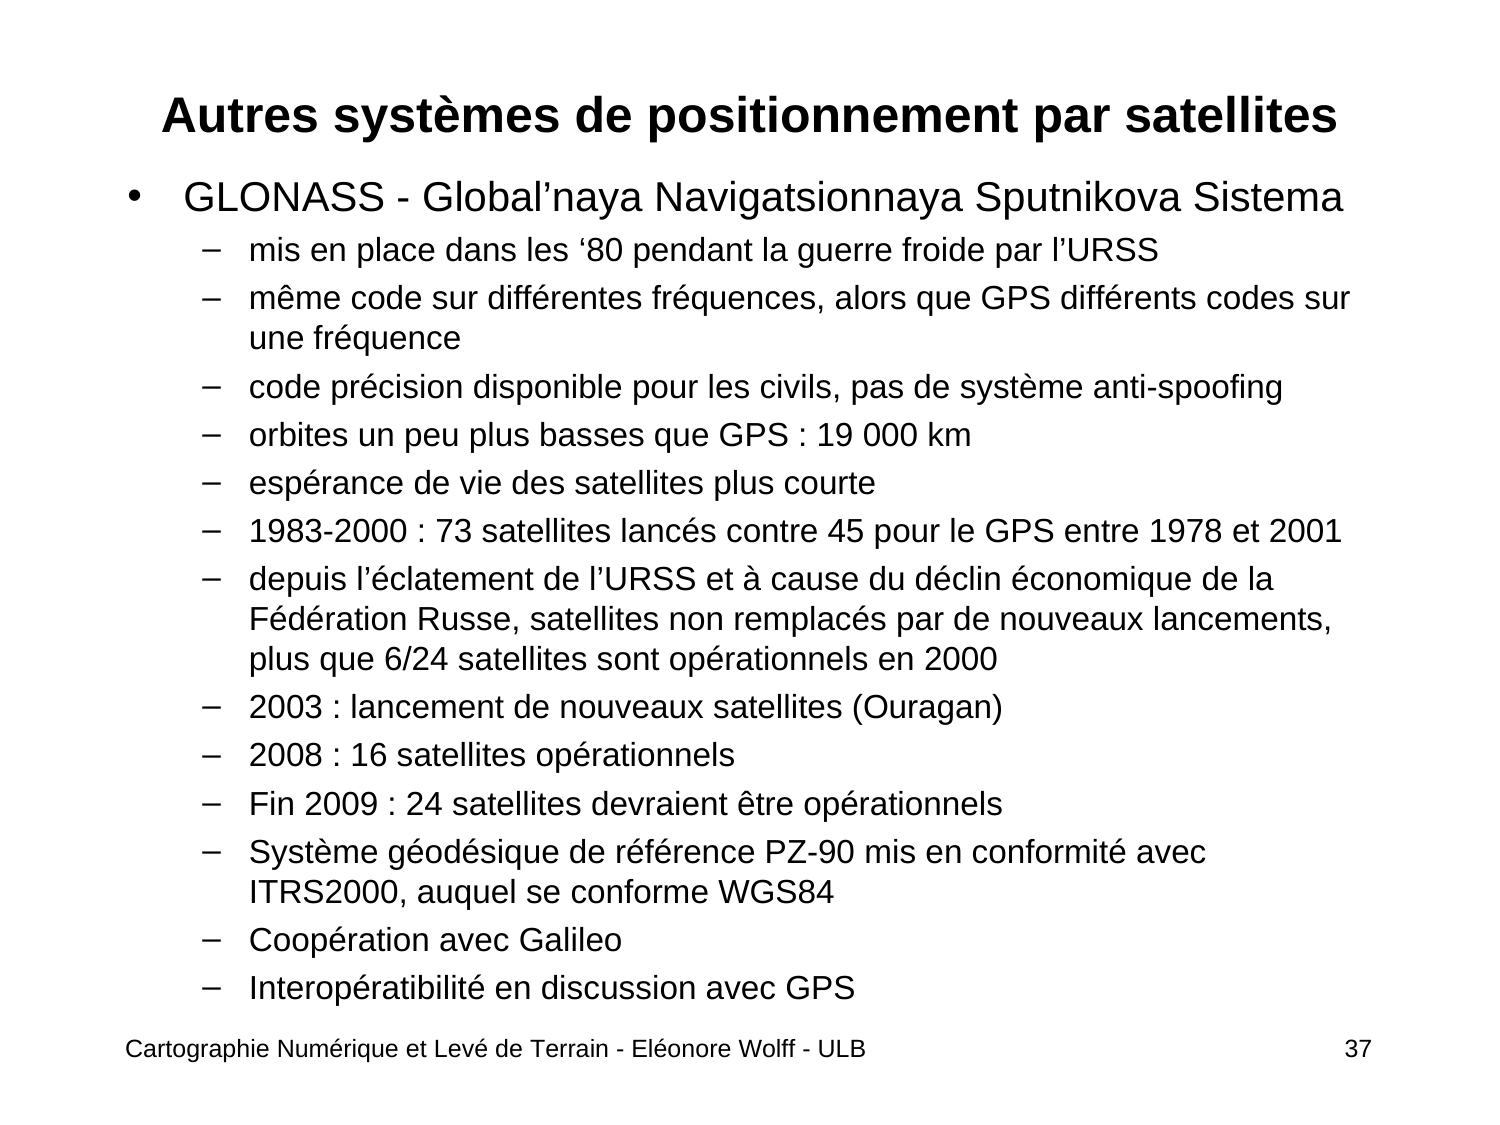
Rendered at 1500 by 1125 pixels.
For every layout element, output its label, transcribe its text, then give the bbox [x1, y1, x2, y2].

list GLONASS - Global’naya Navigatsionnaya Sputnikova Sistema mis en place dans les ‘80 pendant la guerre froide par l’URSS même code sur différentes fréquences, alors que GPS différents codes sur une fréquence code précision disponible pour les civils, pas de système anti-spoofing orbites un peu plus basses que GPS : 19 000 km espérance de vie des satellites plus courte 1983-2000 : 73 satellites lancés contre 45 pour le GPS entre 1978 et 2001 depuis l’éclatement de l’URSS et à cause du déclin économique de la Fédération Russe, satellites non remplacés par de nouveaux lancements, plus que 6/24 satellites sont opérationnels en 2000 2003 : lancement de nouveaux satellites (Ouragan) 2008 : 16 satellites opérationnels Fin 2009 : 24 satellites devraient être opérationnels Système géodésique de référence PZ-90 mis en conformité avec ITRS2000, auquel se conforme WGS84 Coopération avec Galileo Interopératibilité en discussion avec GPS [112, 162, 1388, 1015]
text_box Cartographie Numérique et Levé de Terrain - Eléonore Wolff - ULB [110, 1024, 1271, 1100]
title Autres systèmes de positionnement par satellites [112, 68, 1388, 157]
text_box <number> [1279, 1024, 1388, 1100]
